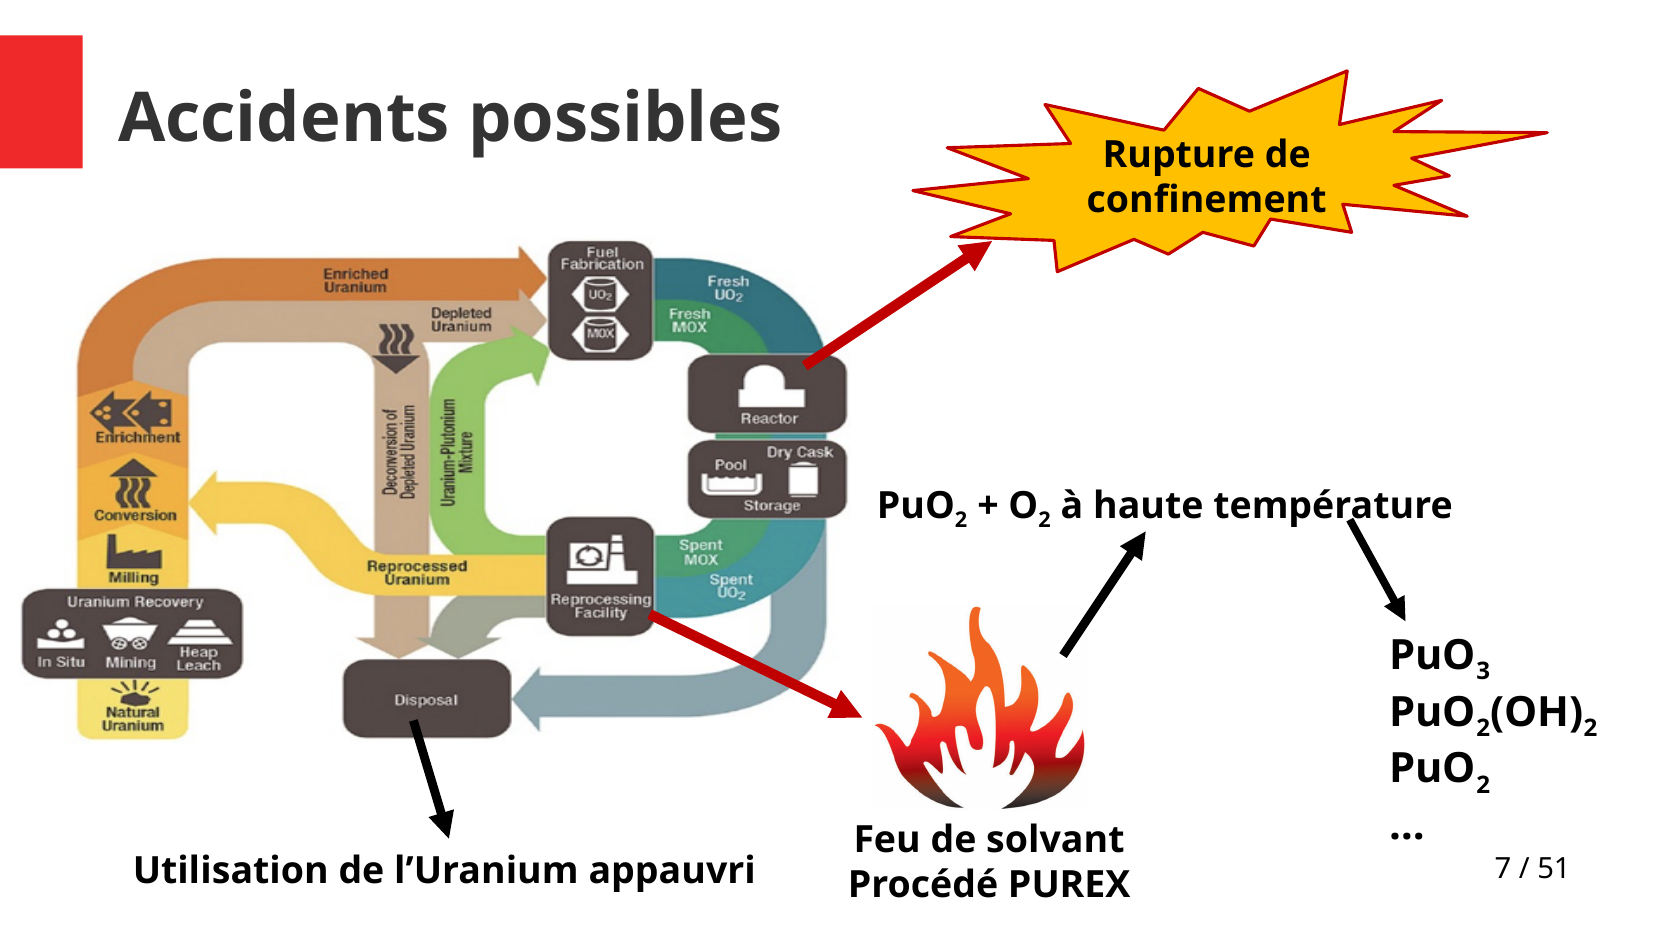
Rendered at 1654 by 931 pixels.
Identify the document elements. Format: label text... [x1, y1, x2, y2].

text_box PuO3 PuO2(OH)2 PuO2 … [1374, 620, 1654, 856]
text_box Feu de solvant Procédé PUREX [826, 807, 1152, 912]
text_box PuO2 + O2 à haute température [862, 473, 1555, 540]
picture [19, 236, 851, 745]
title Accidents possibles [118, 37, 1571, 193]
picture [871, 602, 1087, 807]
text_box Utilisation de l’Uranium appauvri [118, 838, 811, 899]
text_box Rupture de confinement [912, 70, 1548, 272]
